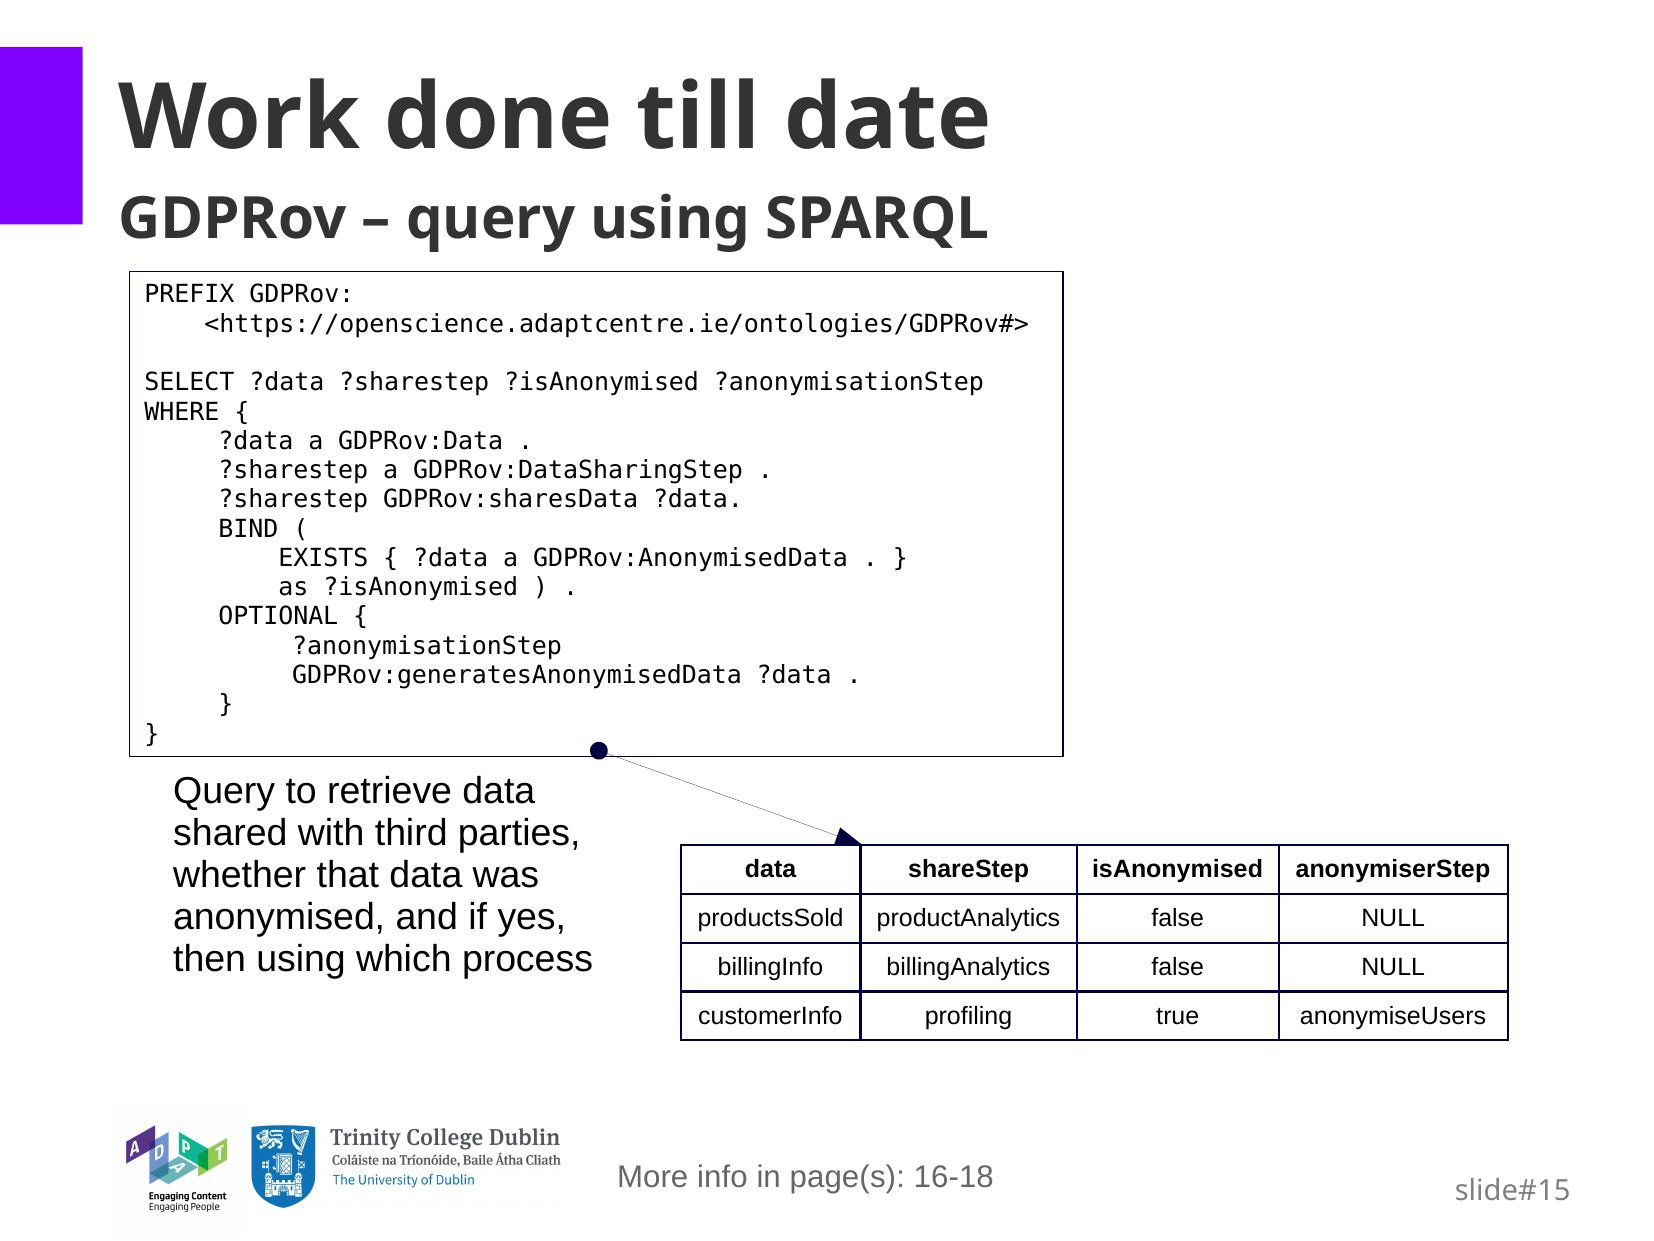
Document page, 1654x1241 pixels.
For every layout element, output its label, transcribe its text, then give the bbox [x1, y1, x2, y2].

table_cell profiling [862, 993, 1076, 1039]
table_header isAnonymised [1078, 846, 1278, 893]
table_header anonymiserStep [1280, 846, 1507, 893]
table_cell false [1078, 895, 1278, 942]
text_box More info in page(s): 16-18 [602, 1151, 1418, 1202]
picture [248, 1122, 564, 1211]
text_box PREFIX GDPRov: <https://openscience.adaptcentre.ie/ontologies/GDPRov#> SELECT ?data ?sharestep ?isAnonymised ?anonymisationStep WHERE { ?data a GDPRov:Data . ?sharestep a GDPRov:DataSharingStep . ?sharestep GDPRov:sharesData ?data. BIND ( EXISTS { ?data a GDPRov:AnonymisedData . } as ?isAnonymised ) . OPTIONAL { ?anonymisationStep GDPRov:generatesAnonymisedData ?data . } } [129, 271, 1063, 748]
table_cell NULL [1280, 895, 1507, 942]
text_box Query to retrieve data shared with third parties, whether that data was anonymised, and if yes, then using which process [158, 762, 626, 1110]
picture [106, 1098, 247, 1239]
table_cell customerInfo [682, 993, 859, 1039]
table_cell billingAnalytics [862, 944, 1076, 990]
table_cell billingInfo [682, 944, 859, 990]
table_cell true [1078, 993, 1278, 1039]
table_cell productsSold [682, 895, 859, 942]
title Work done till date GDPRov – query using SPARQL [118, 49, 1571, 257]
table_cell productAnalytics [862, 895, 1076, 942]
table_header shareStep [862, 846, 1076, 893]
table_header data [682, 846, 859, 893]
table_cell NULL [1280, 944, 1507, 990]
table_cell anonymiseUsers [1280, 993, 1507, 1039]
table_cell false [1078, 944, 1278, 990]
